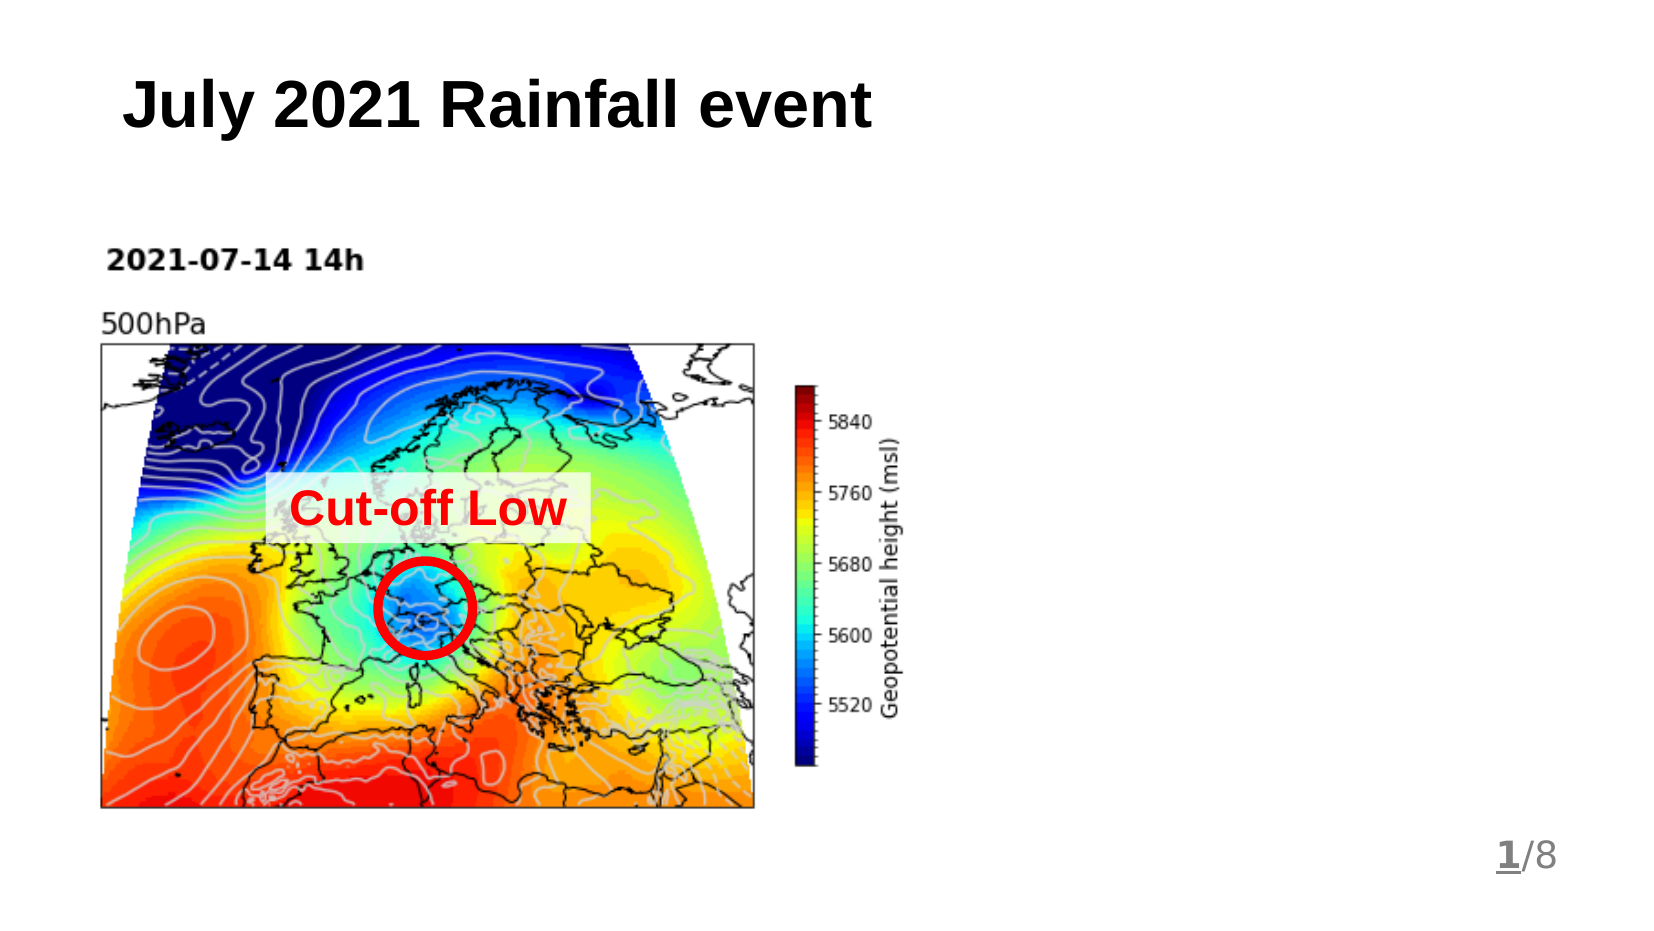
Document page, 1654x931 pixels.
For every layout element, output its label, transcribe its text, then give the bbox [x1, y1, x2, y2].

text_box July 2021 Rainfall event [107, 59, 1270, 186]
text_box Cut-off Low [265, 472, 591, 544]
picture [88, 236, 916, 820]
text_box 1/8 [1480, 826, 1595, 897]
